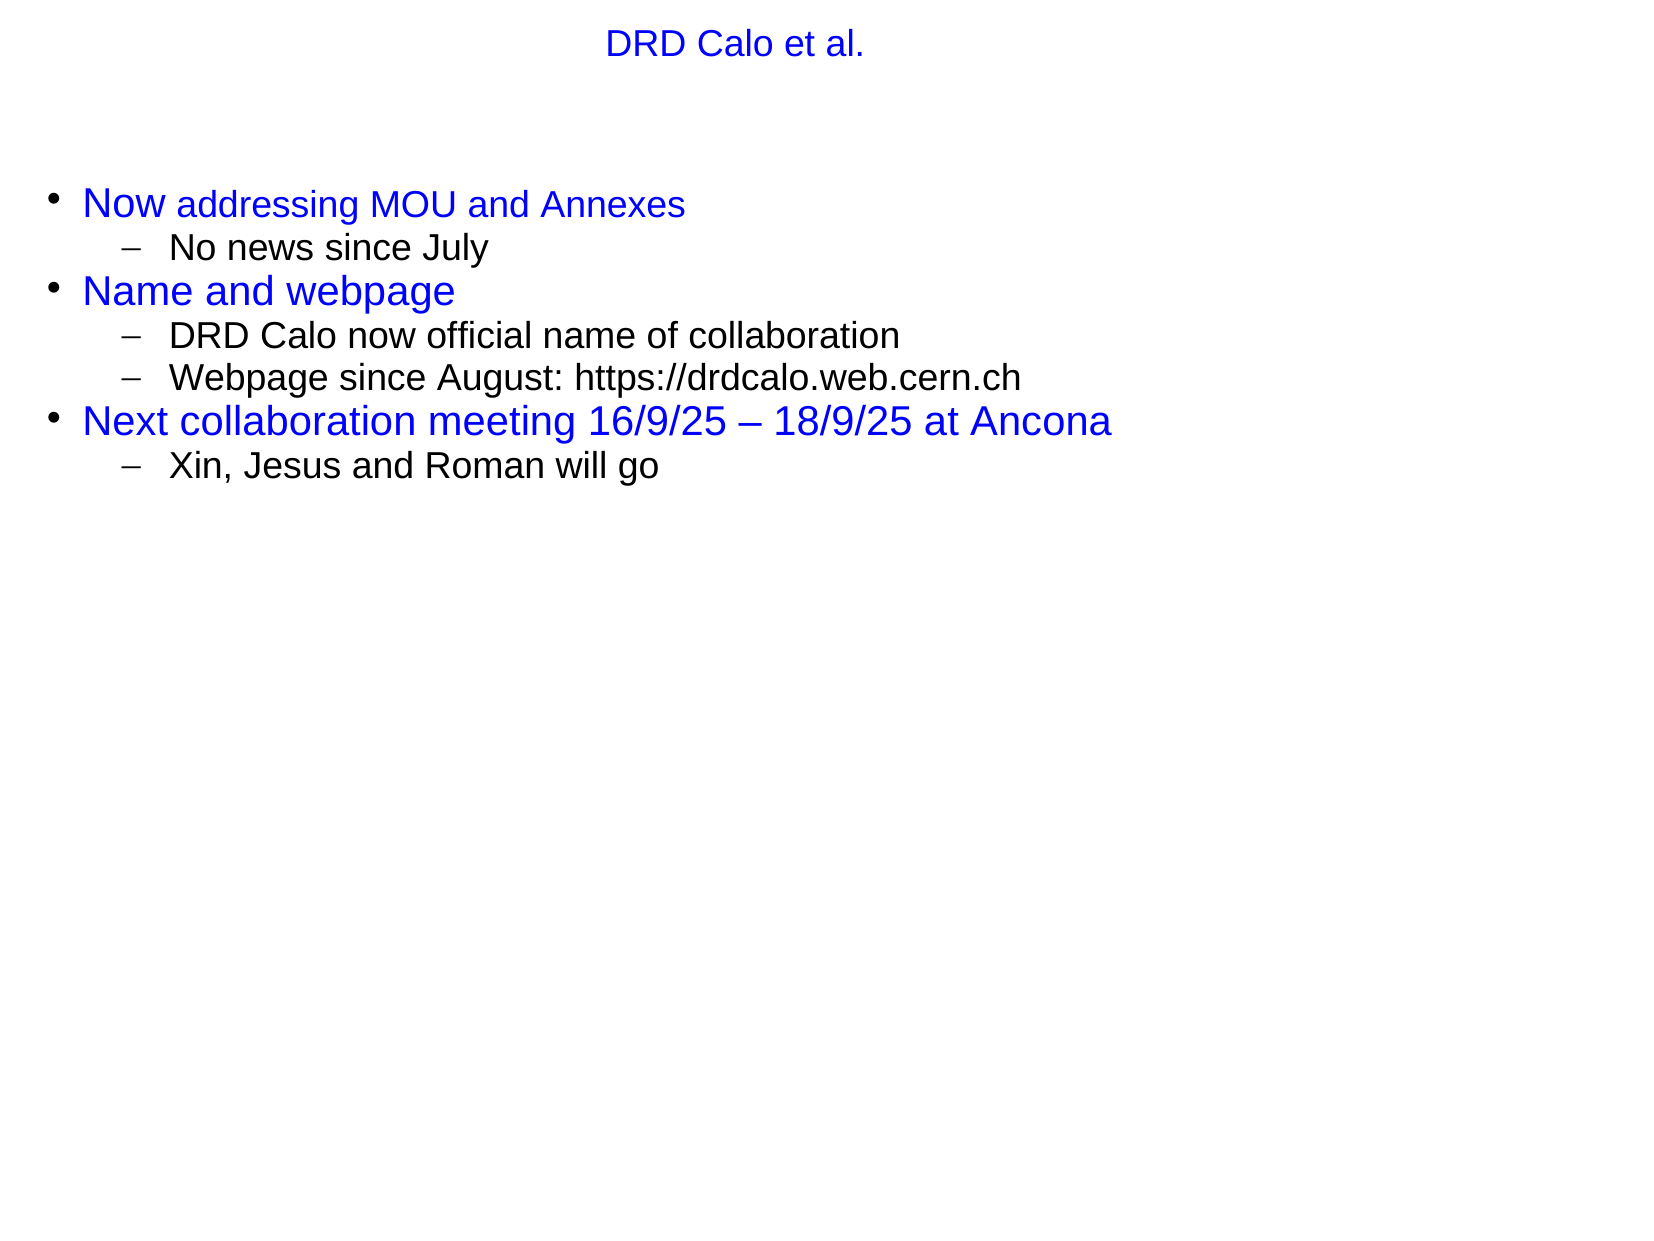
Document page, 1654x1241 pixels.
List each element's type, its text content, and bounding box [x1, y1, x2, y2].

text_box DRD Calo et al. [590, 13, 1063, 91]
text_box Now addressing MOU and Annexes No news since July Name and webpage DRD Calo now official name of collaboration Webpage since August: https://drdcalo.web.cern.ch Next collaboration meeting 16/9/25 – 18/9/25 at Ancona Xin, Jesus and Roman will go [32, 172, 1321, 1241]
